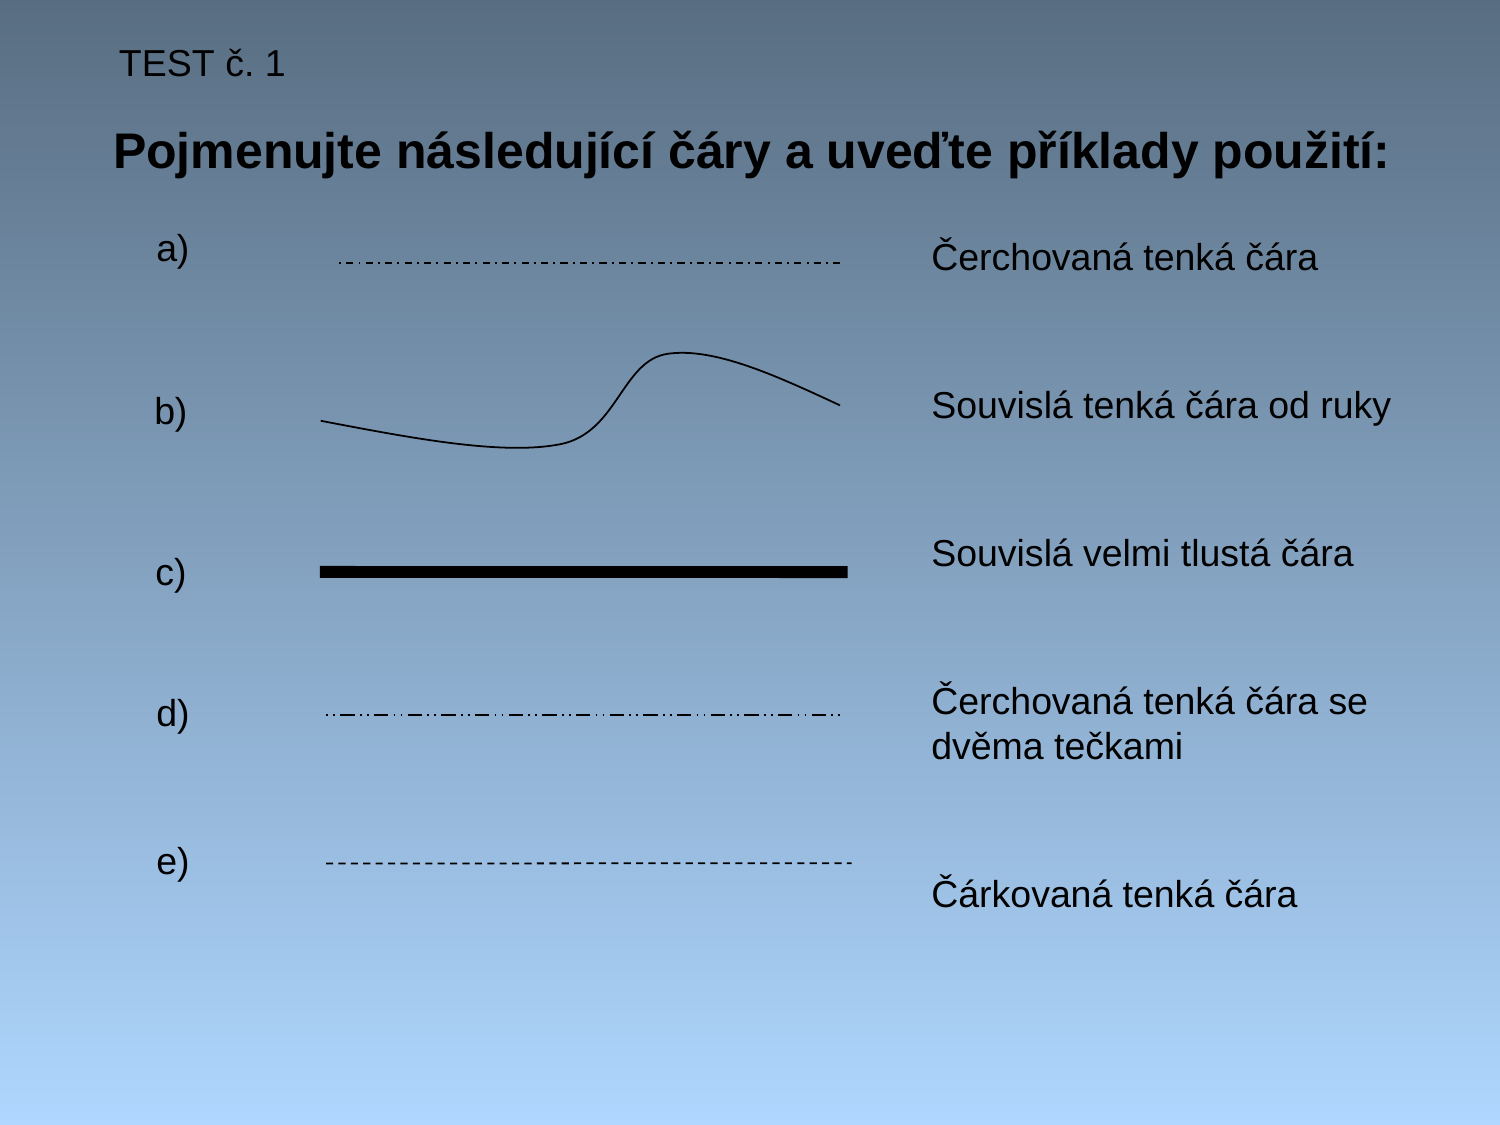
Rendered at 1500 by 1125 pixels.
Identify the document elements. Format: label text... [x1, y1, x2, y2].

text_box d) [108, 681, 238, 742]
text_box Pojmenujte následující čáry a uveďte příklady použití: [98, 110, 1458, 187]
text_box e) [108, 829, 238, 890]
text_box c) [106, 539, 236, 601]
text_box Čerchovaná tenká čára Souvislá tenká čára od ruky Souvislá velmi tlustá čára Čerchovaná tenká čára se dvěma tečkami Čárkovaná tenká čára [916, 224, 1428, 923]
text_box a) [108, 216, 238, 278]
text_box TEST č. 1 [104, 31, 475, 92]
text_box b) [106, 379, 236, 440]
